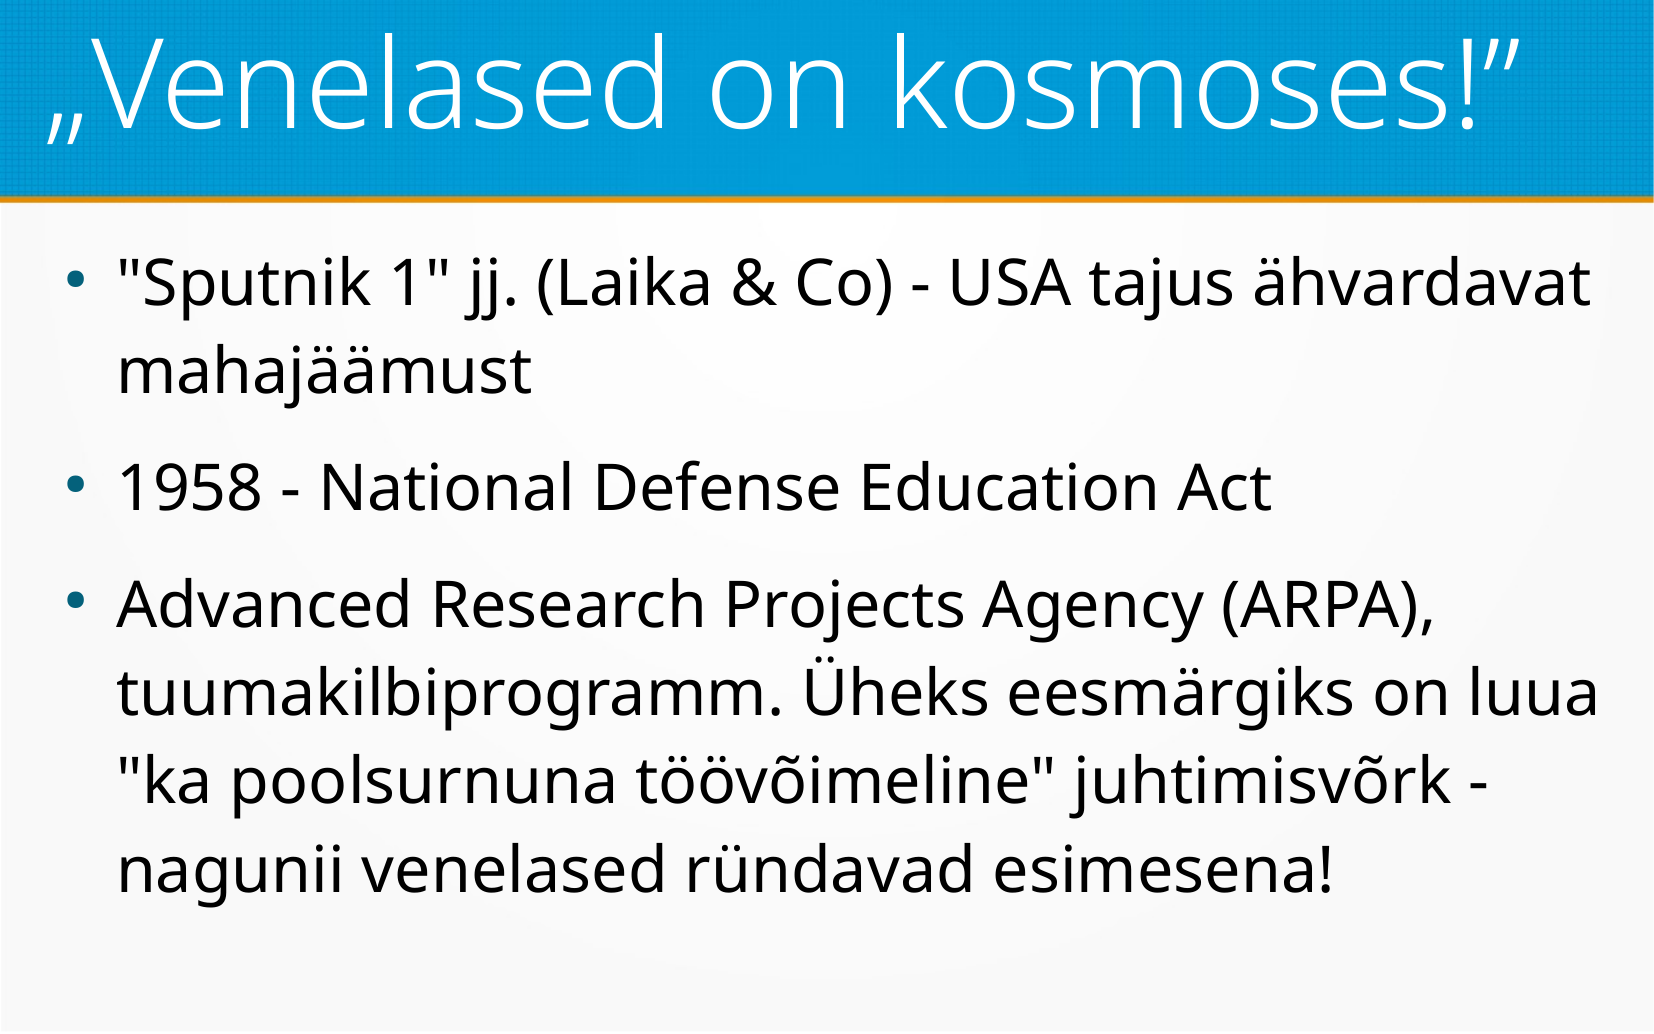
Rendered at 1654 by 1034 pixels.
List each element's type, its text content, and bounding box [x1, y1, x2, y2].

picture [0, 195, 1654, 1034]
list "Sputnik 1" jj. (Laika & Co) - USA tajus ähvardavat mahajäämust 1958 - National Defense Education Act Advanced Research Projects Agency (ARPA), tuumakilbiprogramm. Üheks eesmärgiks on luua "ka poolsurnuna töövõimeline" juhtimisvõrk - nagunii venelased ründavad esimesena! [47, 236, 1607, 1002]
title „Venelased on kosmoses!” [43, 0, 1619, 166]
